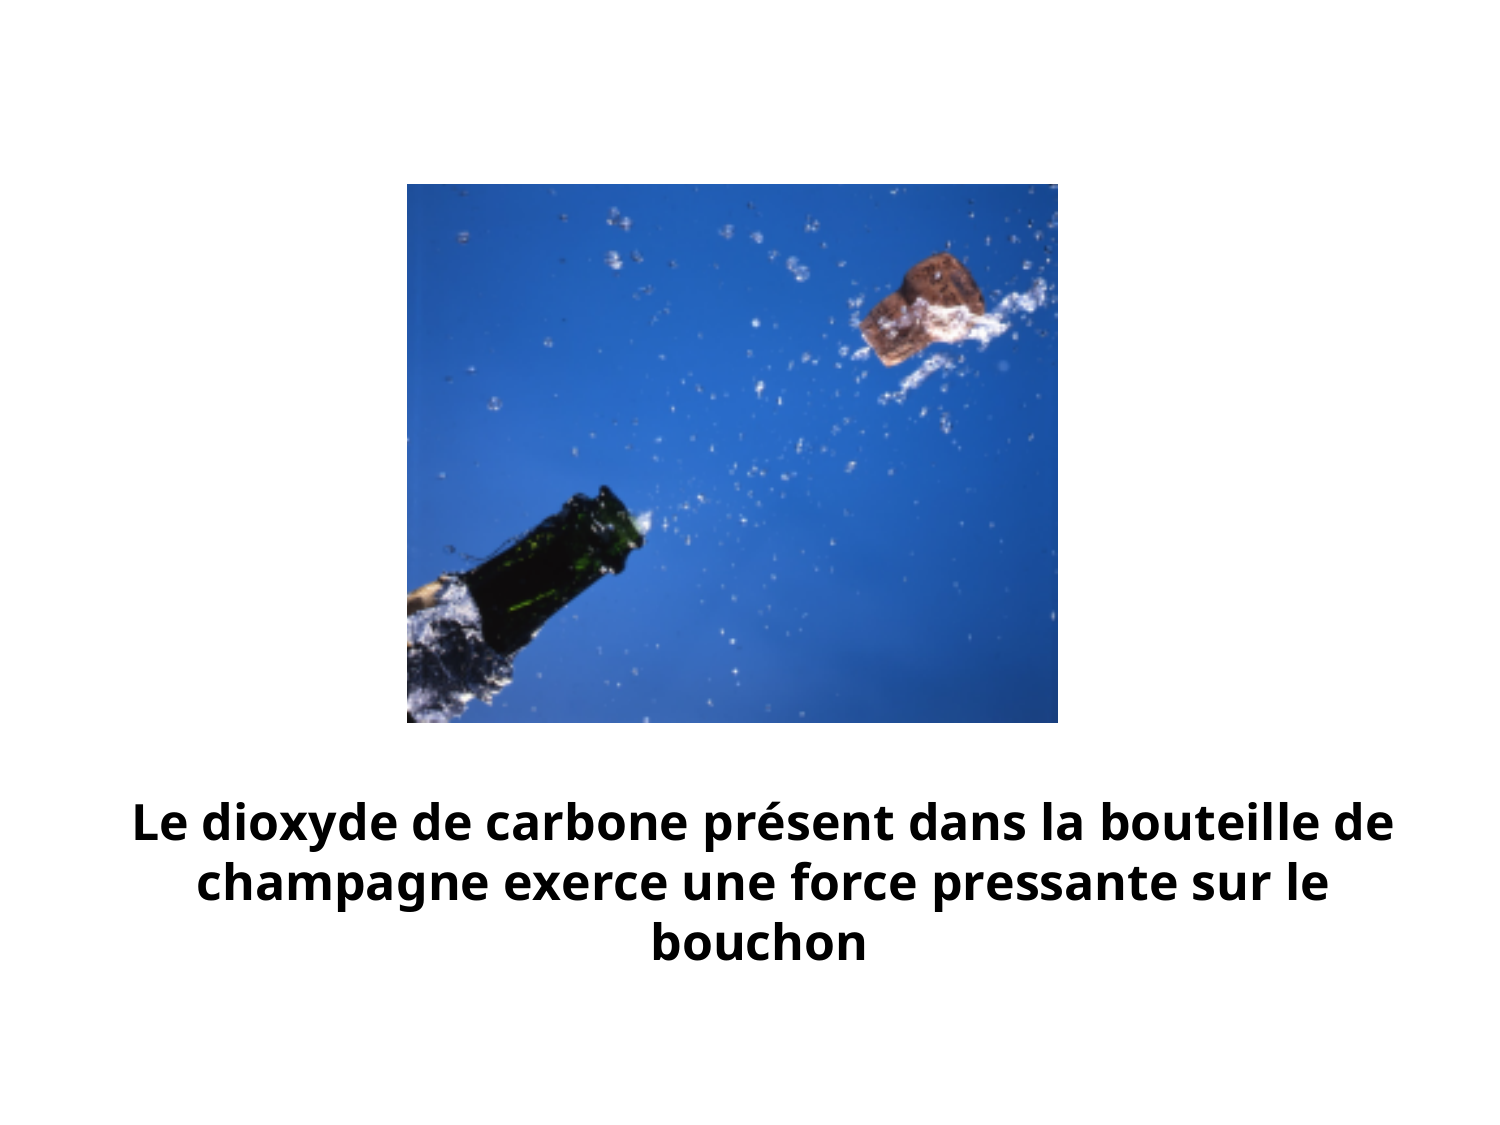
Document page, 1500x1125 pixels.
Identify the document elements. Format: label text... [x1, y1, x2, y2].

picture [407, 184, 1058, 723]
title Le dioxyde de carbone présent dans la bouteille de champagne exerce une force pressante sur le bouchon [88, 786, 1439, 975]
